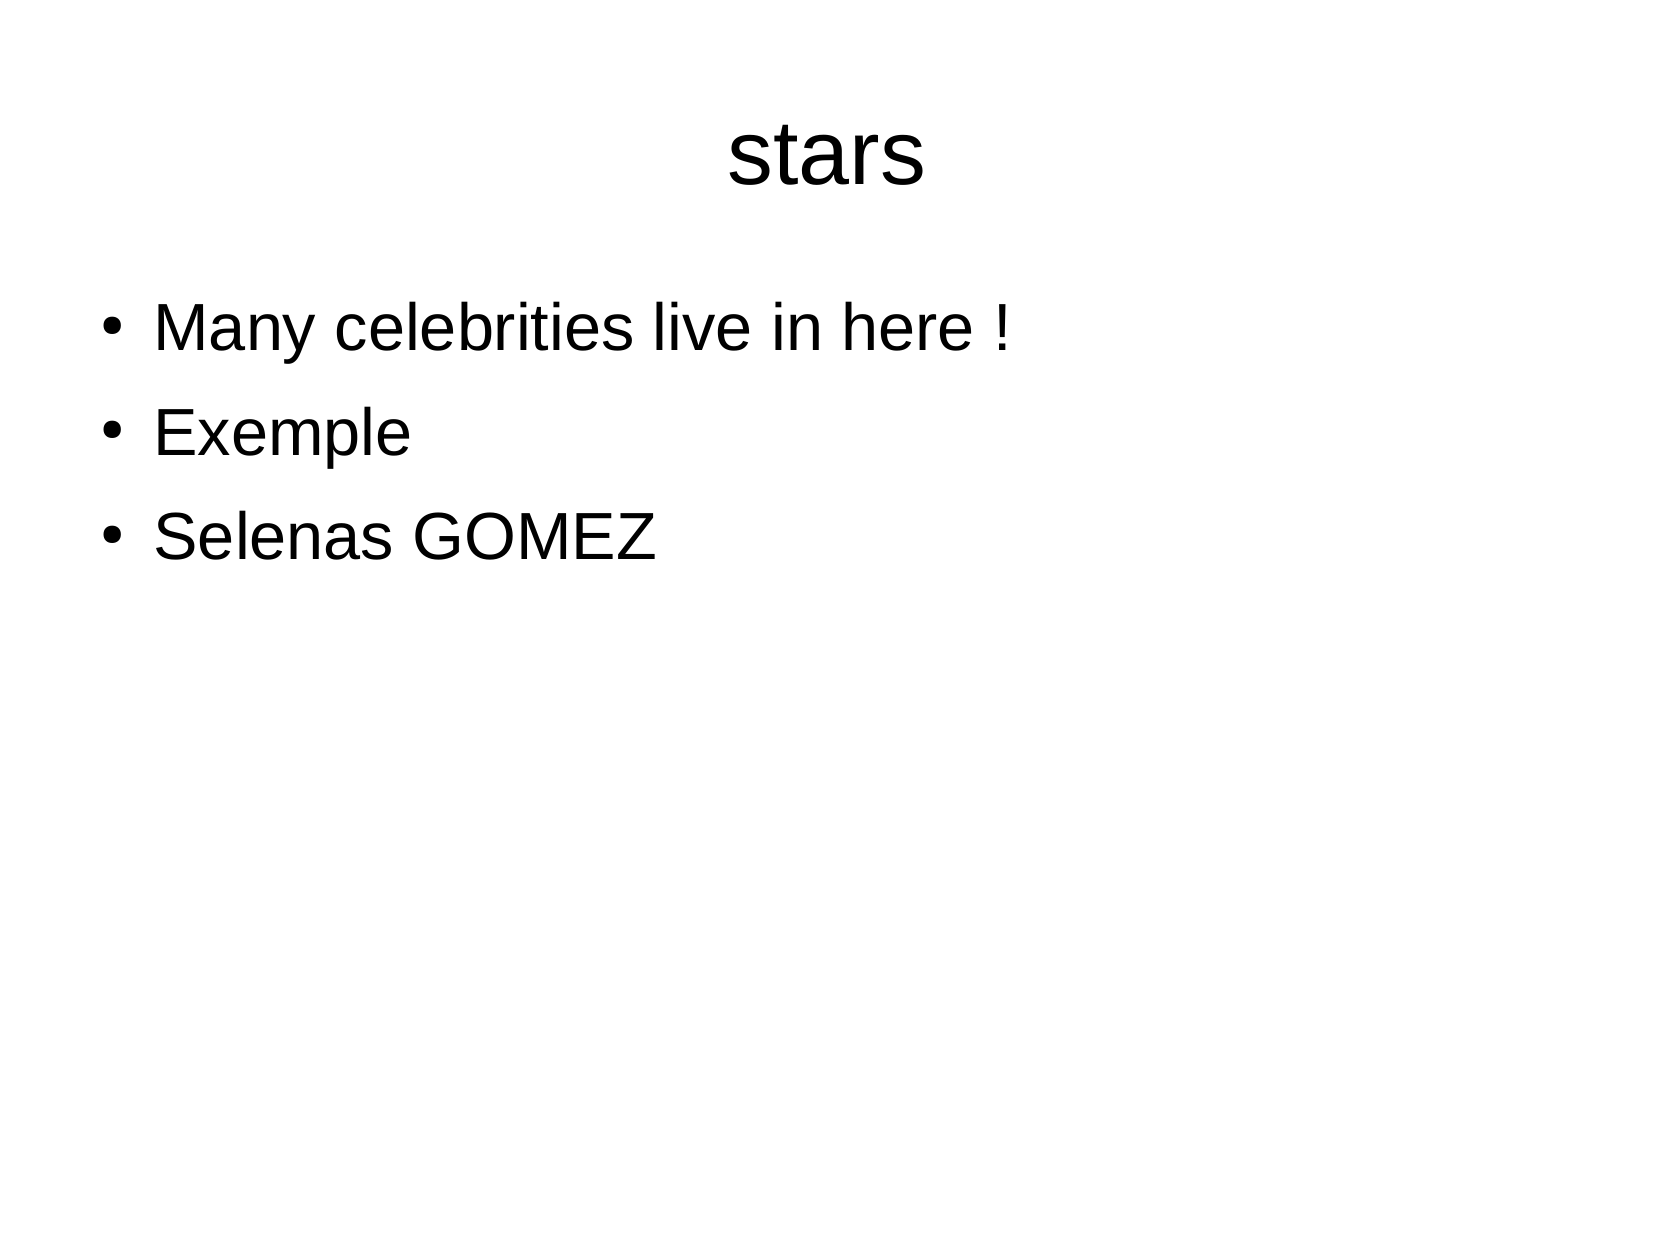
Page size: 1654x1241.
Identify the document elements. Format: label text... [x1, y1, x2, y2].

list Many celebrities live in here ! Exemple Selenas GOMEZ [82, 290, 1571, 1094]
title stars [82, 56, 1571, 250]
